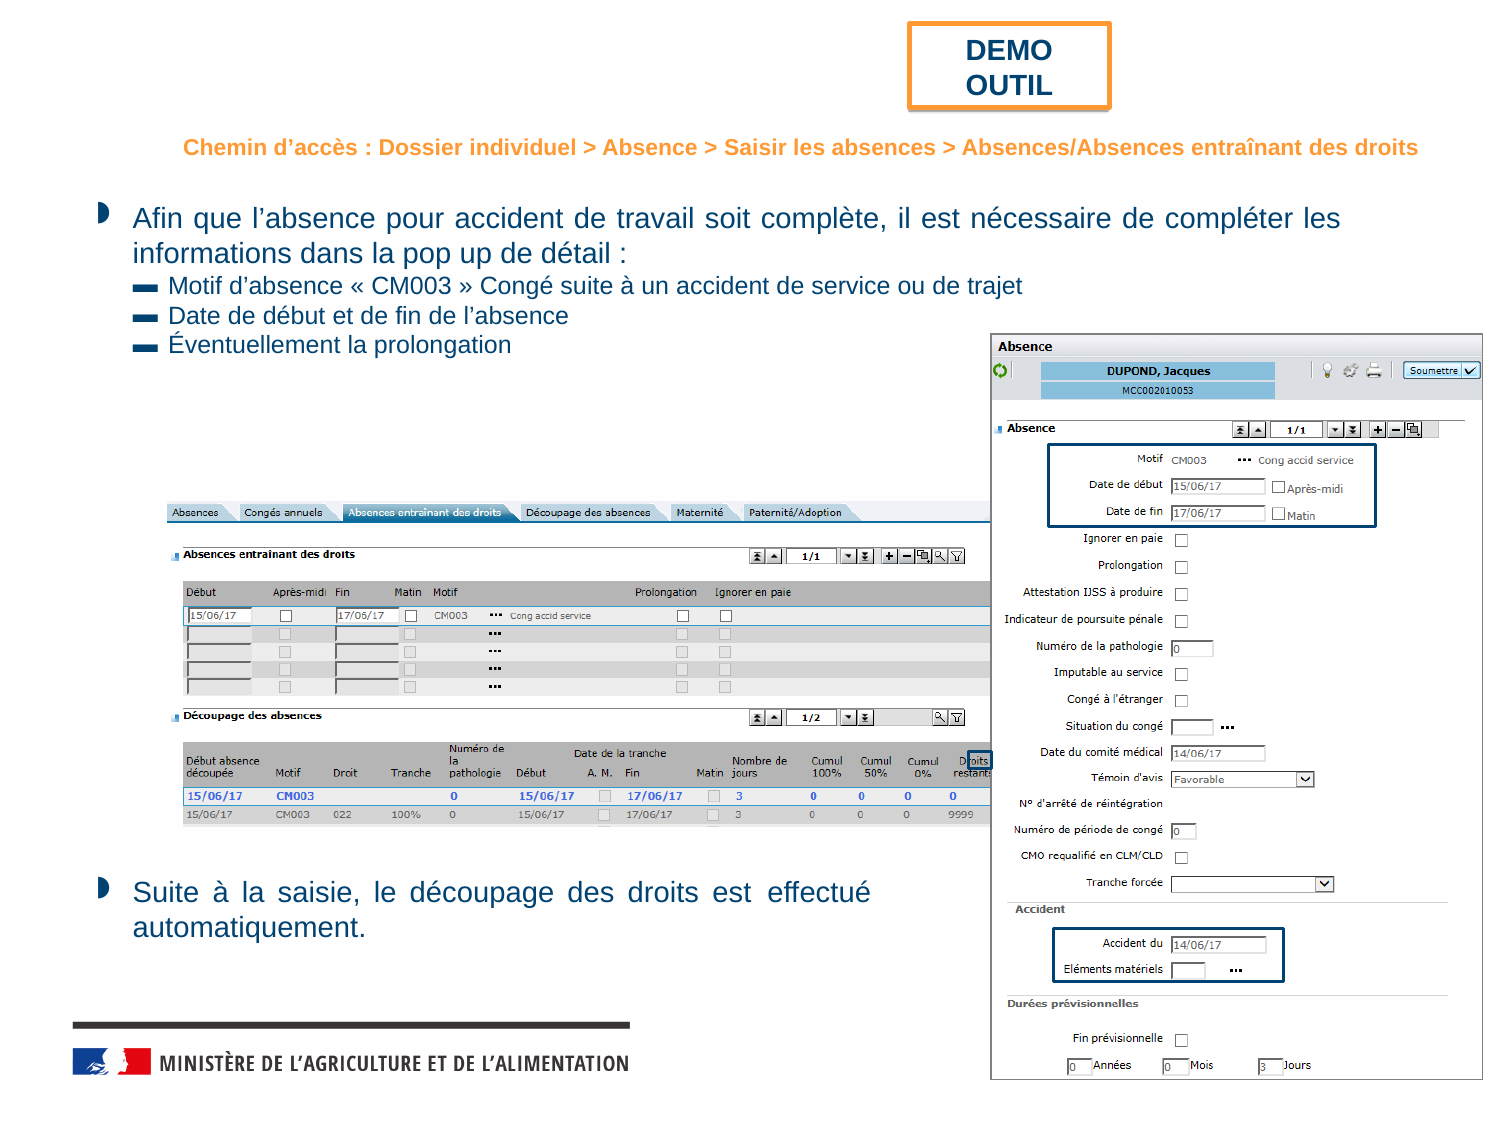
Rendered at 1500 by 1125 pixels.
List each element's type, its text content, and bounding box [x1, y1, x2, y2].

picture [23, 185, 1430, 1123]
text_box DEMO OUTIL [909, 23, 1110, 108]
picture [970, 753, 990, 767]
picture [991, 335, 1482, 1079]
text_box Afin que l’absence pour accident de travail soit complète, il est nécessaire de compléter les informations dans la pop up de détail : Motif d’absence « CM003 » Congé suite à un accident de service ou de trajet Date de début et de fin de l’absence Éventuellement la prolongation Suite à la saisie, le découpage des droits est effectué automatiquement. [82, 191, 1358, 806]
text_box Chemin d’accès : Dossier individuel > Absence > Saisir les absences > Absences/Absences entraînant des droits [168, 97, 1453, 143]
